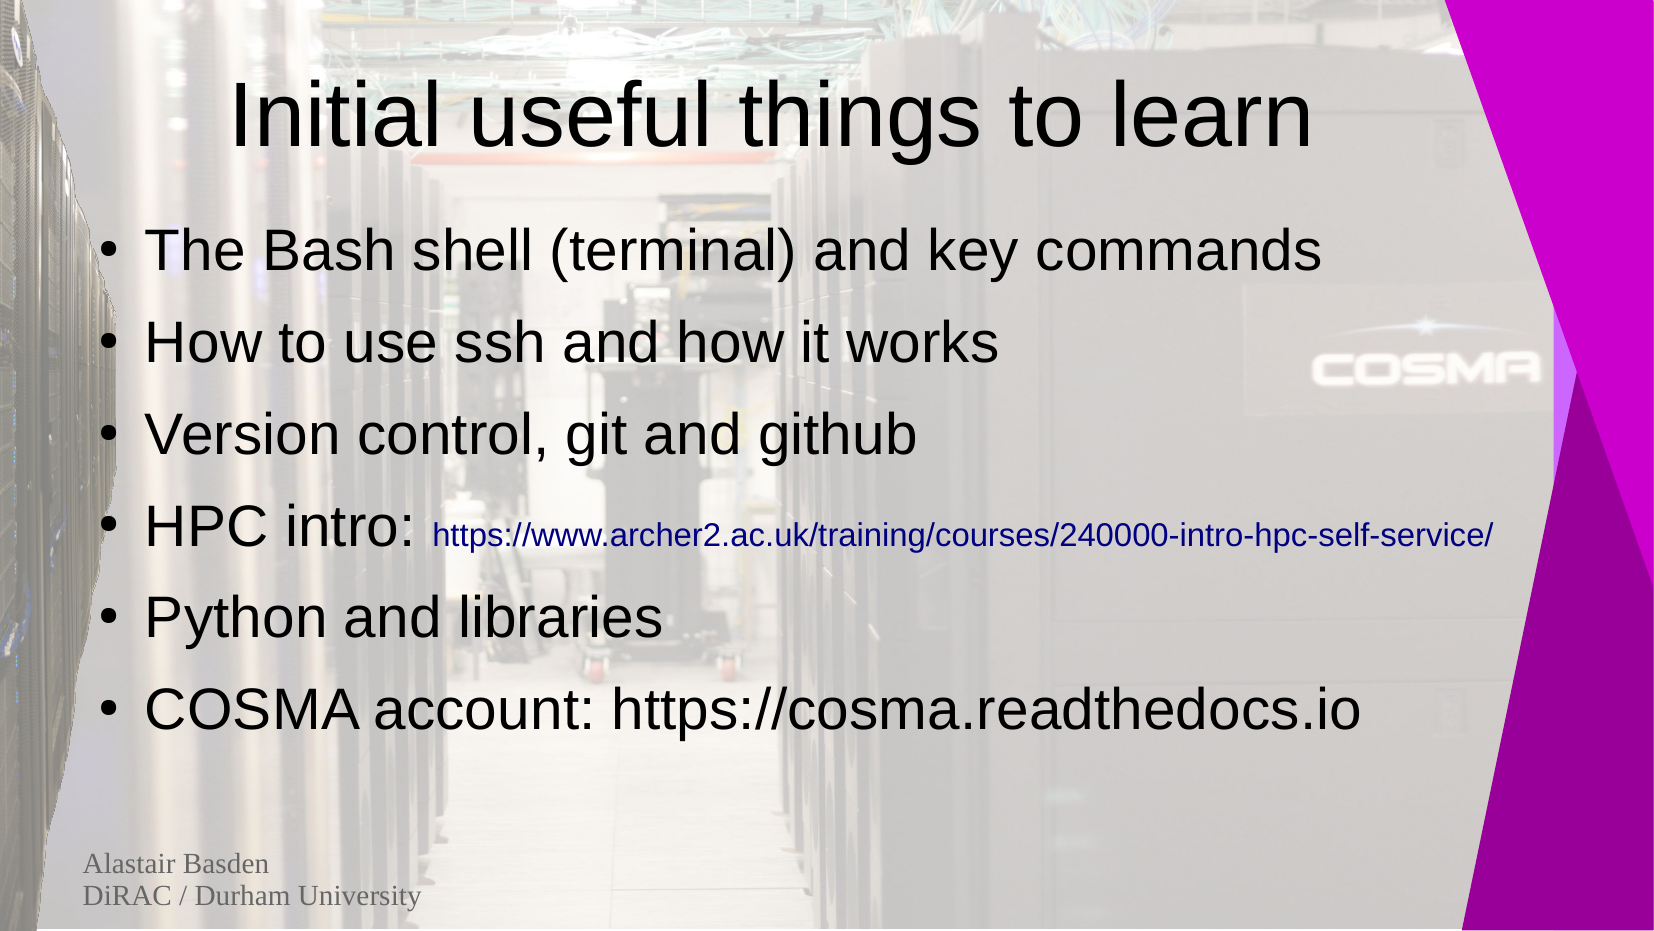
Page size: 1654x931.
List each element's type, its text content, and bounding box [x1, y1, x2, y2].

list The Bash shell (terminal) and key commands How to use ssh and how it works Version control, git and github HPC intro: https://www.archer2.ac.uk/training/courses/240000-intro-hpc-self-service/ Python and libraries COSMA account: https://cosma.readthedocs.io [82, 217, 1506, 758]
title Initial useful things to learn [82, 37, 1462, 193]
picture [0, 0, 1553, 931]
